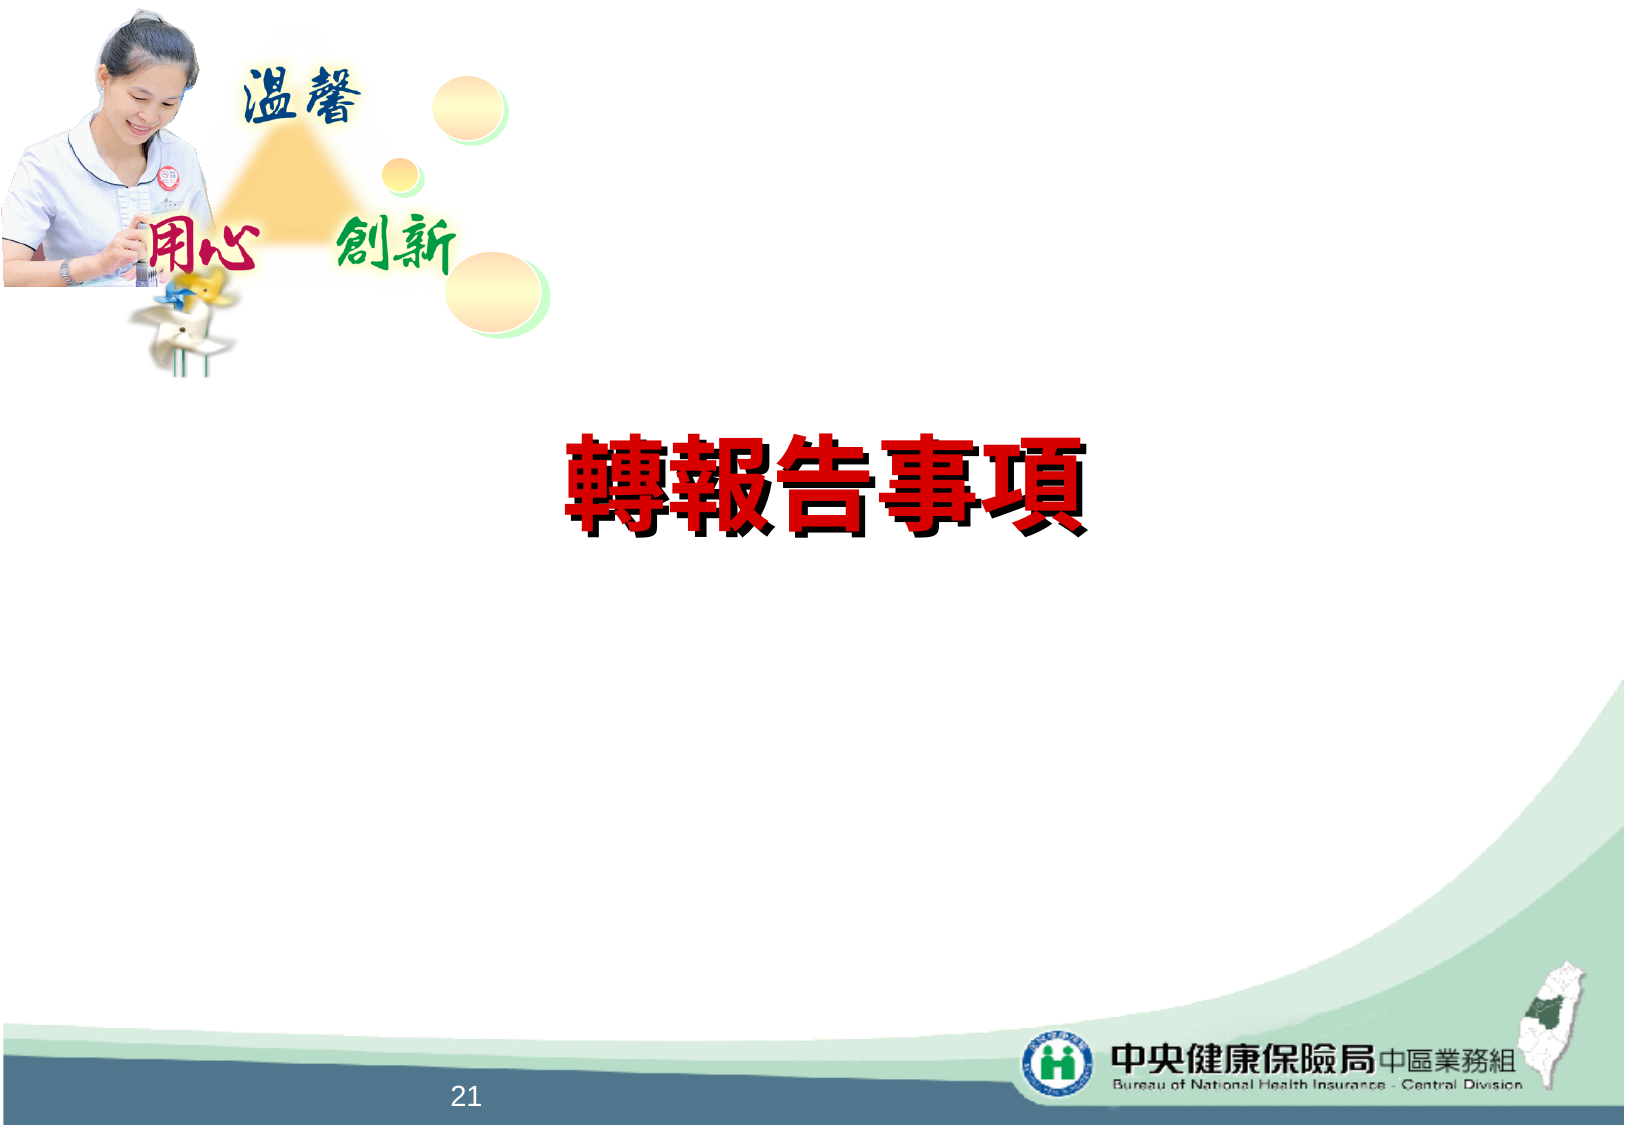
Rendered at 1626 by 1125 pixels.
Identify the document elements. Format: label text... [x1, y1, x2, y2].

text_box [435, 1065, 815, 1125]
title 轉報告事項 [132, 316, 1515, 645]
